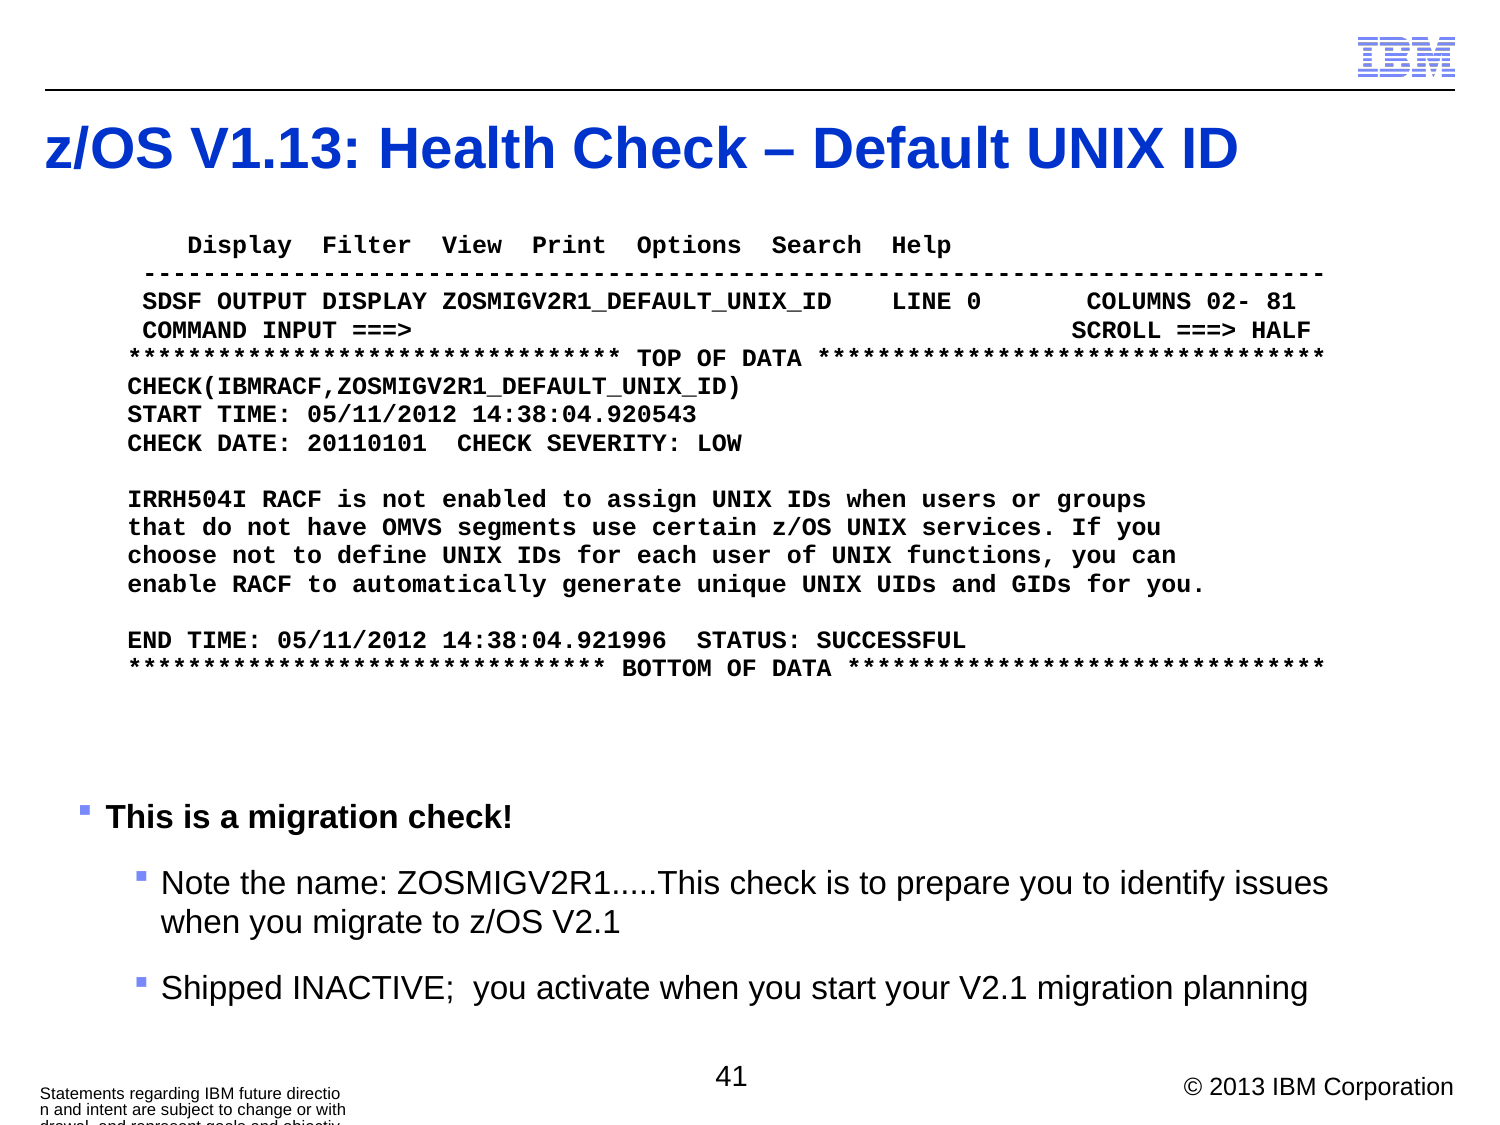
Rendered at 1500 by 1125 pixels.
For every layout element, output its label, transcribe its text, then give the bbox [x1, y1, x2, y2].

text_box This is a migration check! Note the name: ZOSMIGV2R1.....This check is to prepare you to identify issues when you migrate to z/OS V2.1 Shipped INACTIVE; you activate when you start your V2.1 migration planning [62, 787, 1388, 1014]
picture [1358, 37, 1455, 77]
title z/OS V1.13: Health Check – Default UNIX ID [29, 89, 1455, 211]
table_header Display Filter View Print Options Search Help ------------------------------------------------------------------------------- SDSF OUTPUT DISPLAY ZOSMIGV2R1_DEFAULT_UNIX_ID LINE 0 COLUMNS 02- 81 COMMAND INPUT ===> SCROLL ===> HALF ********************************* TOP OF DATA ********************************** CHECK(IBMRACF,ZOSMIGV2R1_DEFAULT_UNIX_ID) START TIME: 05/11/2012 14:38:04.920543 CHECK DATE: 20110101 CHECK SEVERITY: LOW IRRH504I RACF is not enabled to assign UNIX IDs when users or groups that do not have OMVS segments use certain z/OS UNIX services. If you choose not to define UNIX IDs for each user of UNIX functions, you can enable RACF to automatically generate unique UNIX UIDs and GIDs for you. END TIME: 05/11/2012 14:38:04.921996 STATUS: SUCCESSFUL ******************************** BOTTOM OF DATA ******************************** [113, 225, 1425, 750]
